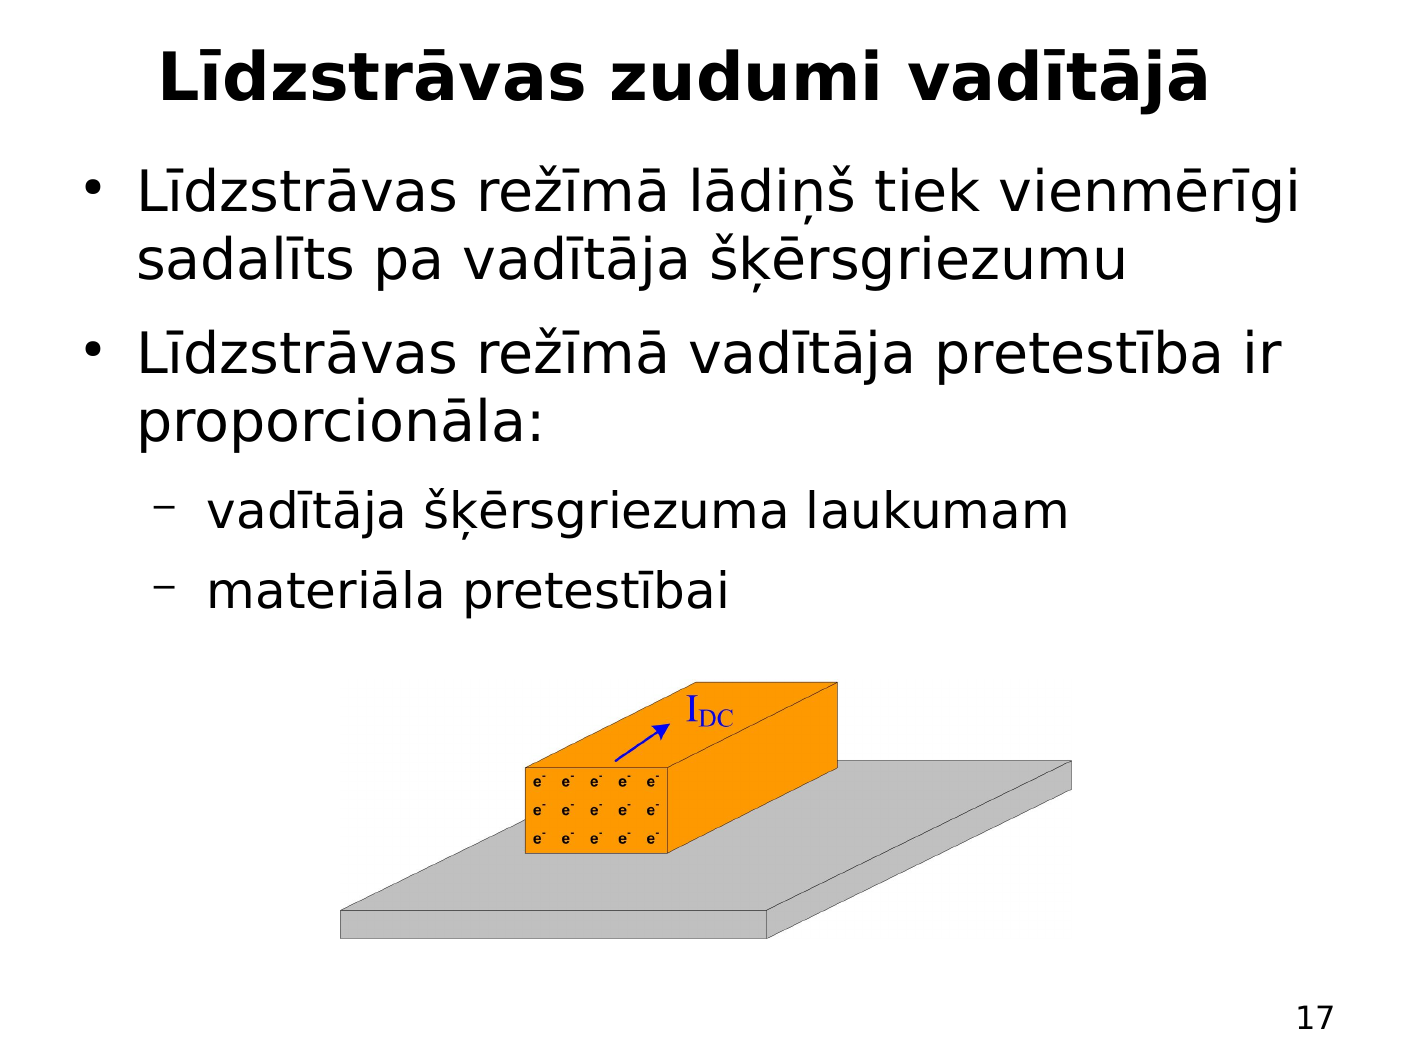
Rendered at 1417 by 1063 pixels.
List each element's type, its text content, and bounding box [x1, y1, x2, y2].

picture [340, 679, 1072, 939]
title Līdzstrāvas zudumi vadītājā [82, 35, 1287, 113]
list Līdzstrāvas režīmā lādiņš tiek vienmērīgi sadalīts pa vadītāja šķērsgriezumu Līdzstrāvas režīmā vadītāja pretestība ir proporcionāla: vadītāja šķērsgriezuma laukumam materiāla pretestībai [50, 146, 1356, 945]
